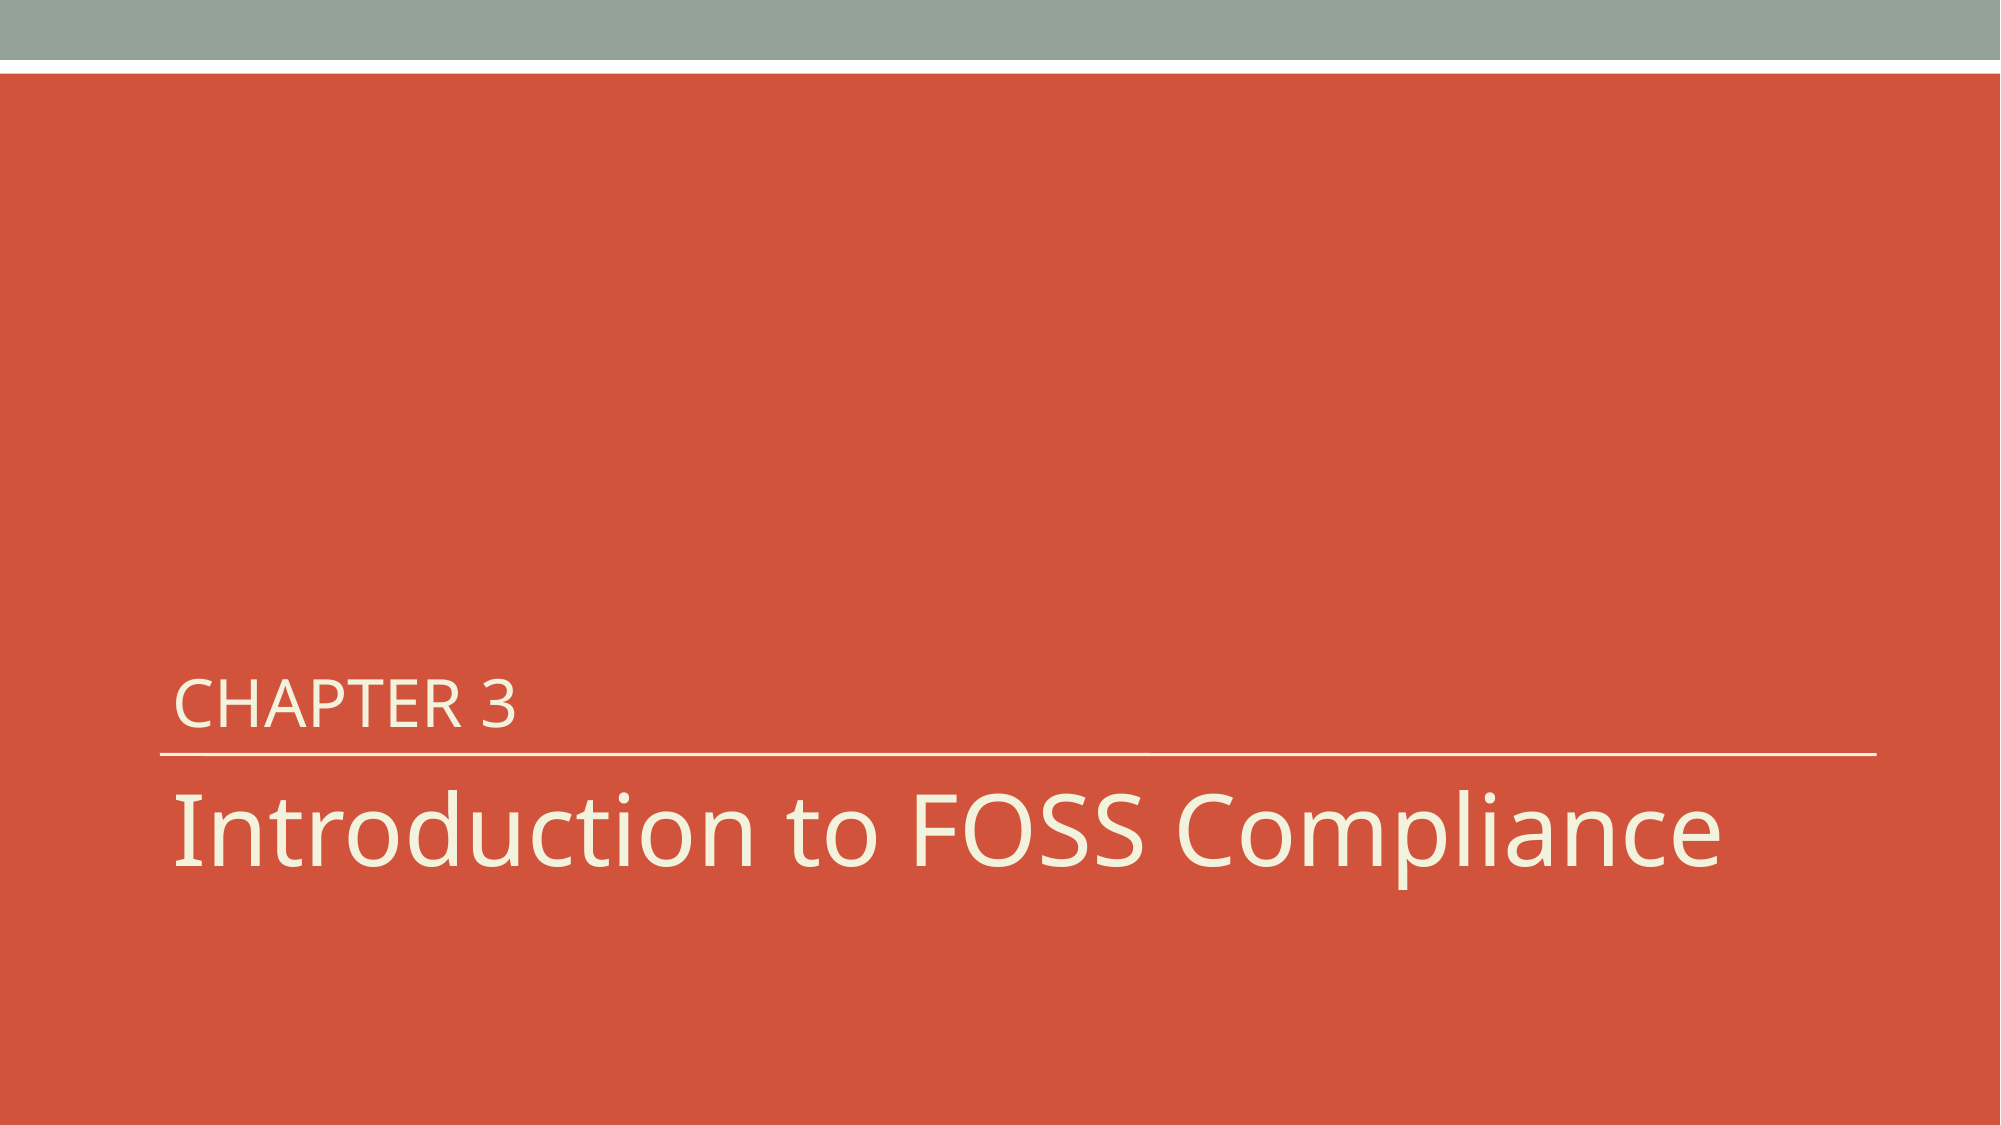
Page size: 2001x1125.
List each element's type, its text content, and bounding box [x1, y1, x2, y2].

list Introduction to FOSS Compliance [157, 758, 1858, 1006]
title CHAPTER 3 [157, 387, 1858, 749]
